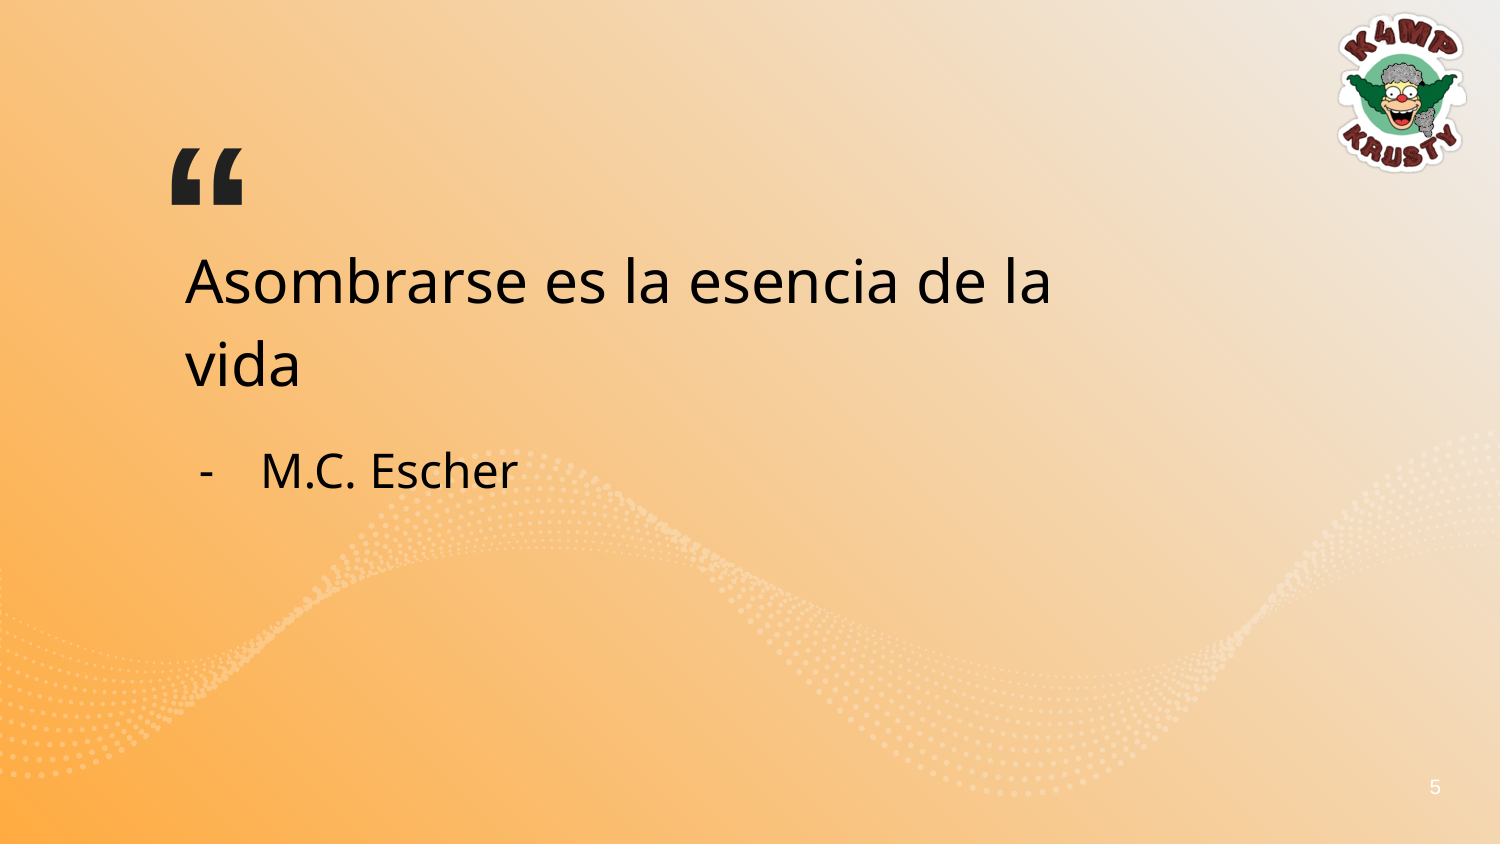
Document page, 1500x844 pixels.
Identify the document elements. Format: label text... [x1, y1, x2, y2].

list Asombrarse es la esencia de la vida M.C. Escher [170, 217, 1098, 705]
picture [1316, 10, 1488, 175]
slide_number 1 [1366, 754, 1457, 819]
